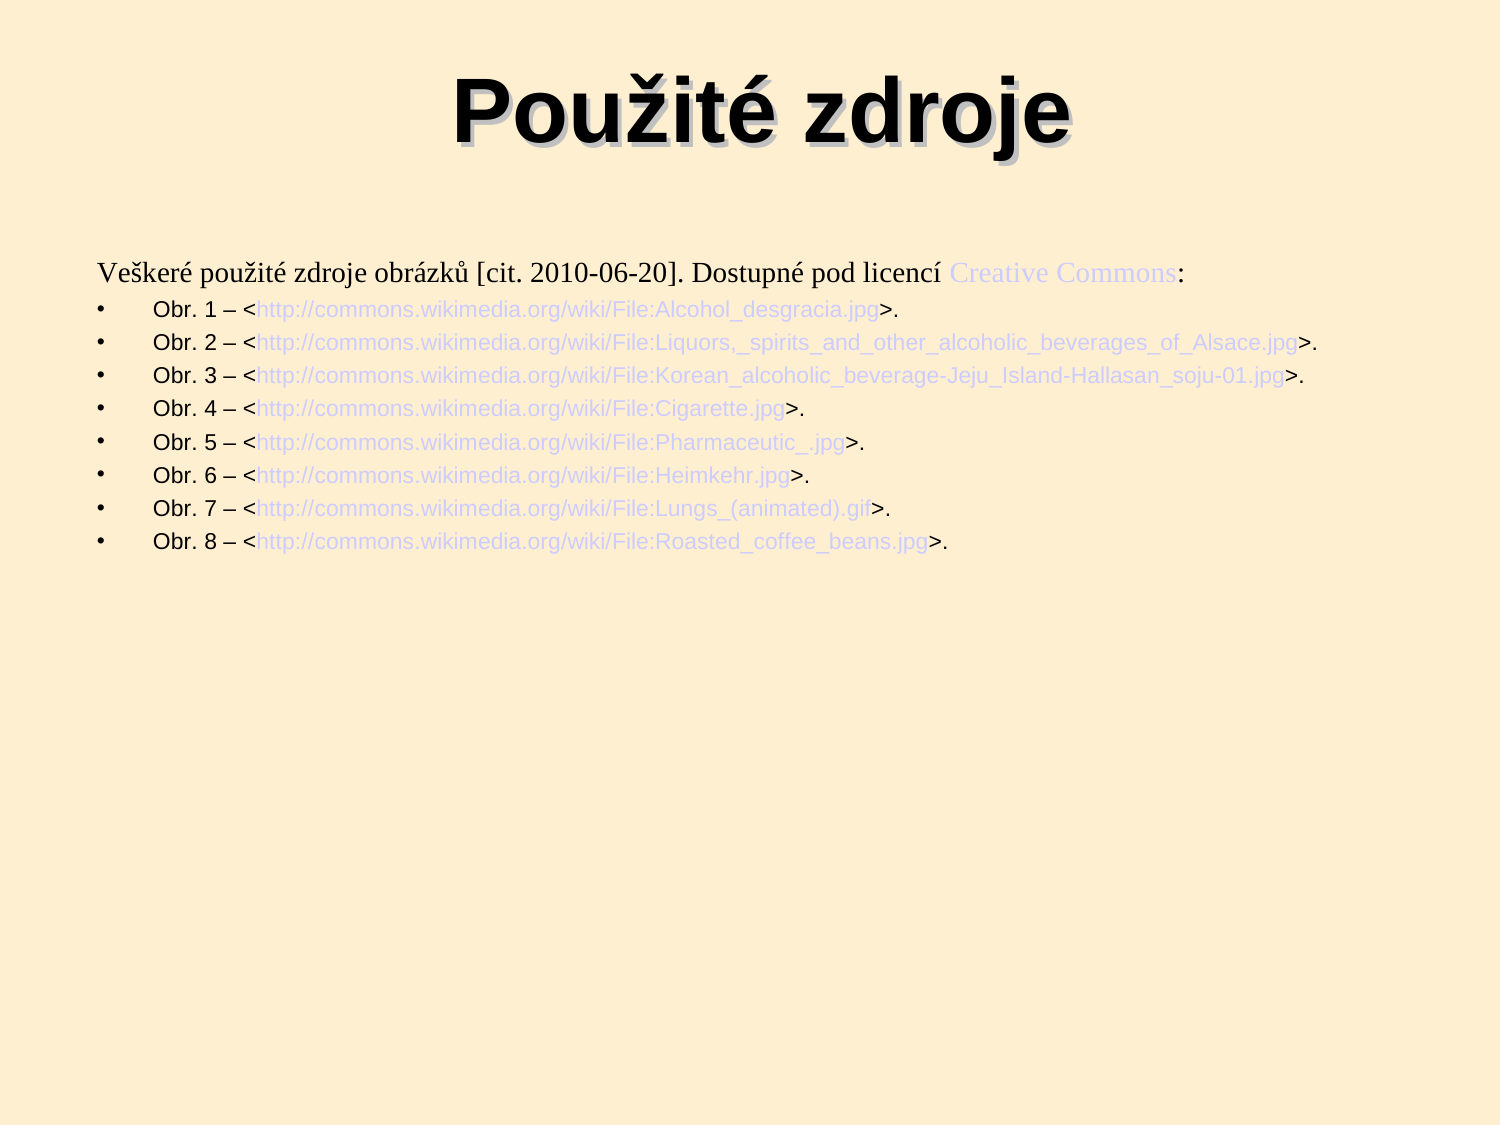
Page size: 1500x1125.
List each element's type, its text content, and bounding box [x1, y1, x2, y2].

text_box Veškeré použité zdroje obrázků [cit. 2010-06-20]. Dostupné pod licencí Creative Commons: Obr. 1 – <http://commons.wikimedia.org/wiki/File:Alcohol_desgracia.jpg>. Obr. 2 – <http://commons.wikimedia.org/wiki/File:Liquors,_spirits_and_other_alcoholic_beverages_of_Alsace.jpg>. Obr. 3 – <http://commons.wikimedia.org/wiki/File:Korean_alcoholic_beverage-Jeju_Island-Hallasan_soju-01.jpg>. Obr. 4 – <http://commons.wikimedia.org/wiki/File:Cigarette.jpg>. Obr. 5 – <http://commons.wikimedia.org/wiki/File:Pharmaceutic_.jpg>. Obr. 6 – <http://commons.wikimedia.org/wiki/File:Heimkehr.jpg>. Obr. 7 – <http://commons.wikimedia.org/wiki/File:Lungs_(animated).gif>. Obr. 8 – <http://commons.wikimedia.org/wiki/File:Roasted_coffee_beans.jpg>. [82, 246, 1418, 750]
title Použité zdroje [125, 37, 1401, 176]
